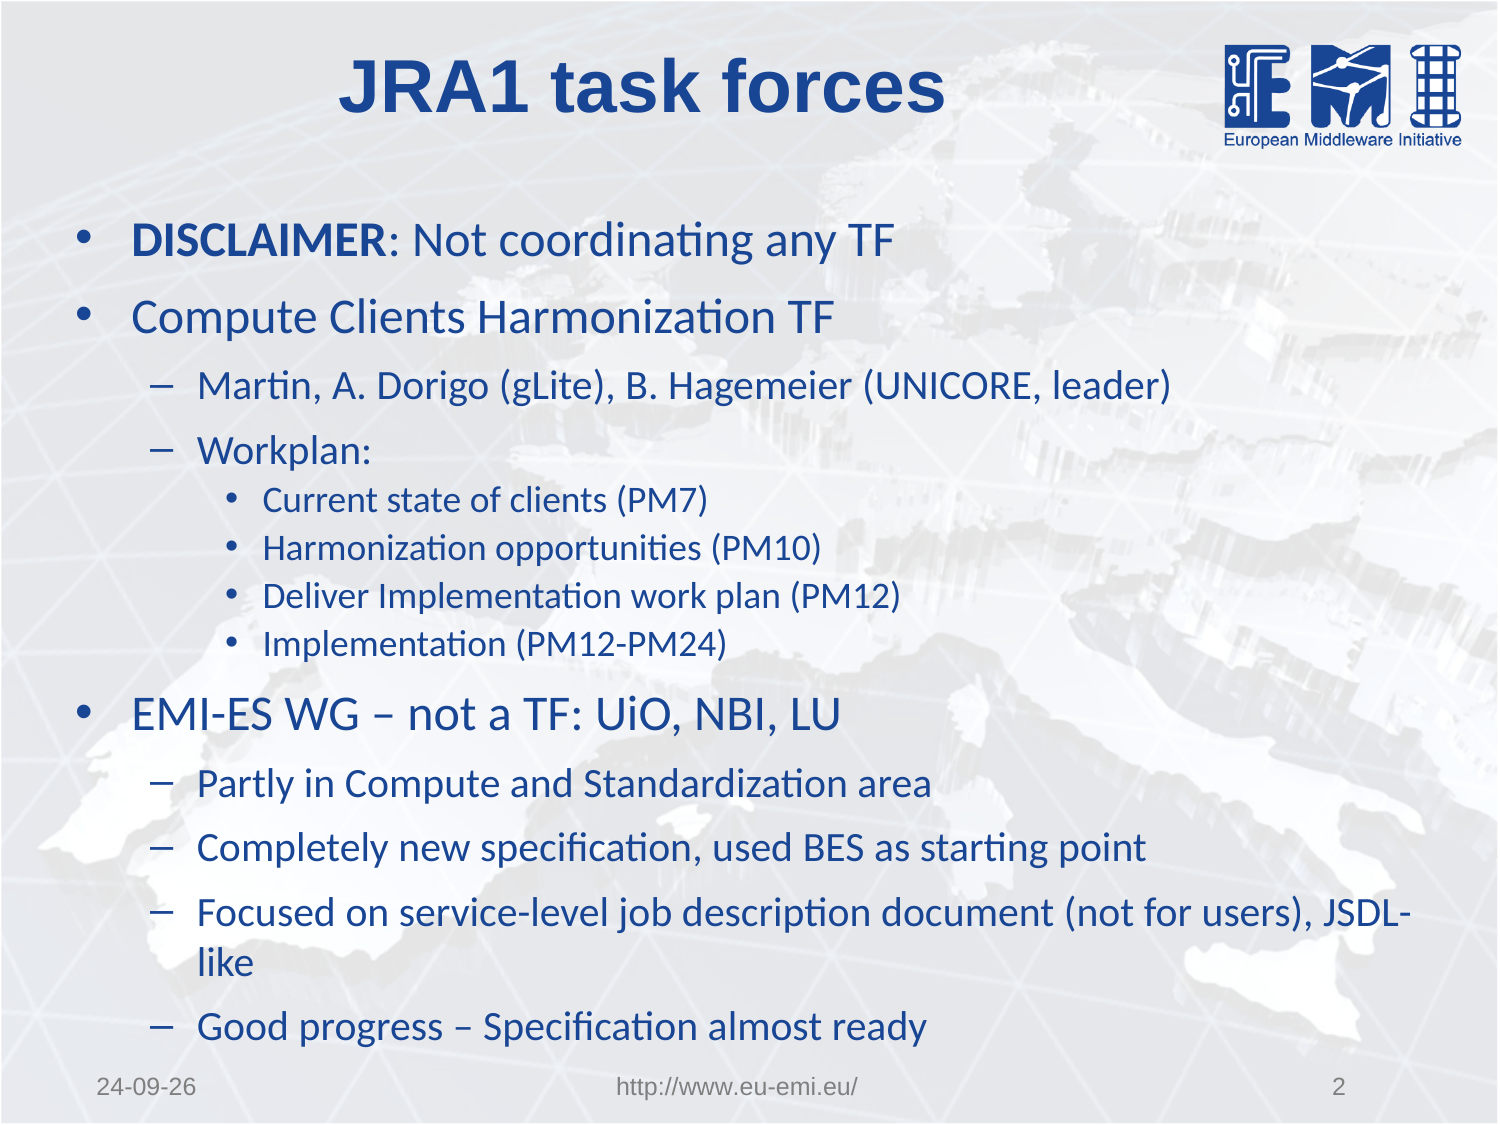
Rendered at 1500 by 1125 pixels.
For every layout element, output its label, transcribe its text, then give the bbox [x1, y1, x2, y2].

title JRA1 task forces [75, 29, 1211, 193]
picture [1218, 44, 1468, 149]
list DISCLAIMER: Not coordinating any TF Compute Clients Harmonization TF Martin, A. Dorigo (gLite), B. Hagemeier (UNICORE, leader) Workplan: Current state of clients (PM7) Harmonization opportunities (PM10) Deliver Implementation work plan (PM12) Implementation (PM12-PM24) EMI-ES WG – not a TF: UiO, NBI, LU Partly in Compute and Standardization area Completely new specification, used BES as starting point Focused on service-level job description document (not for users), JSDL-like Good progress – Specification almost ready [75, 206, 1425, 1063]
